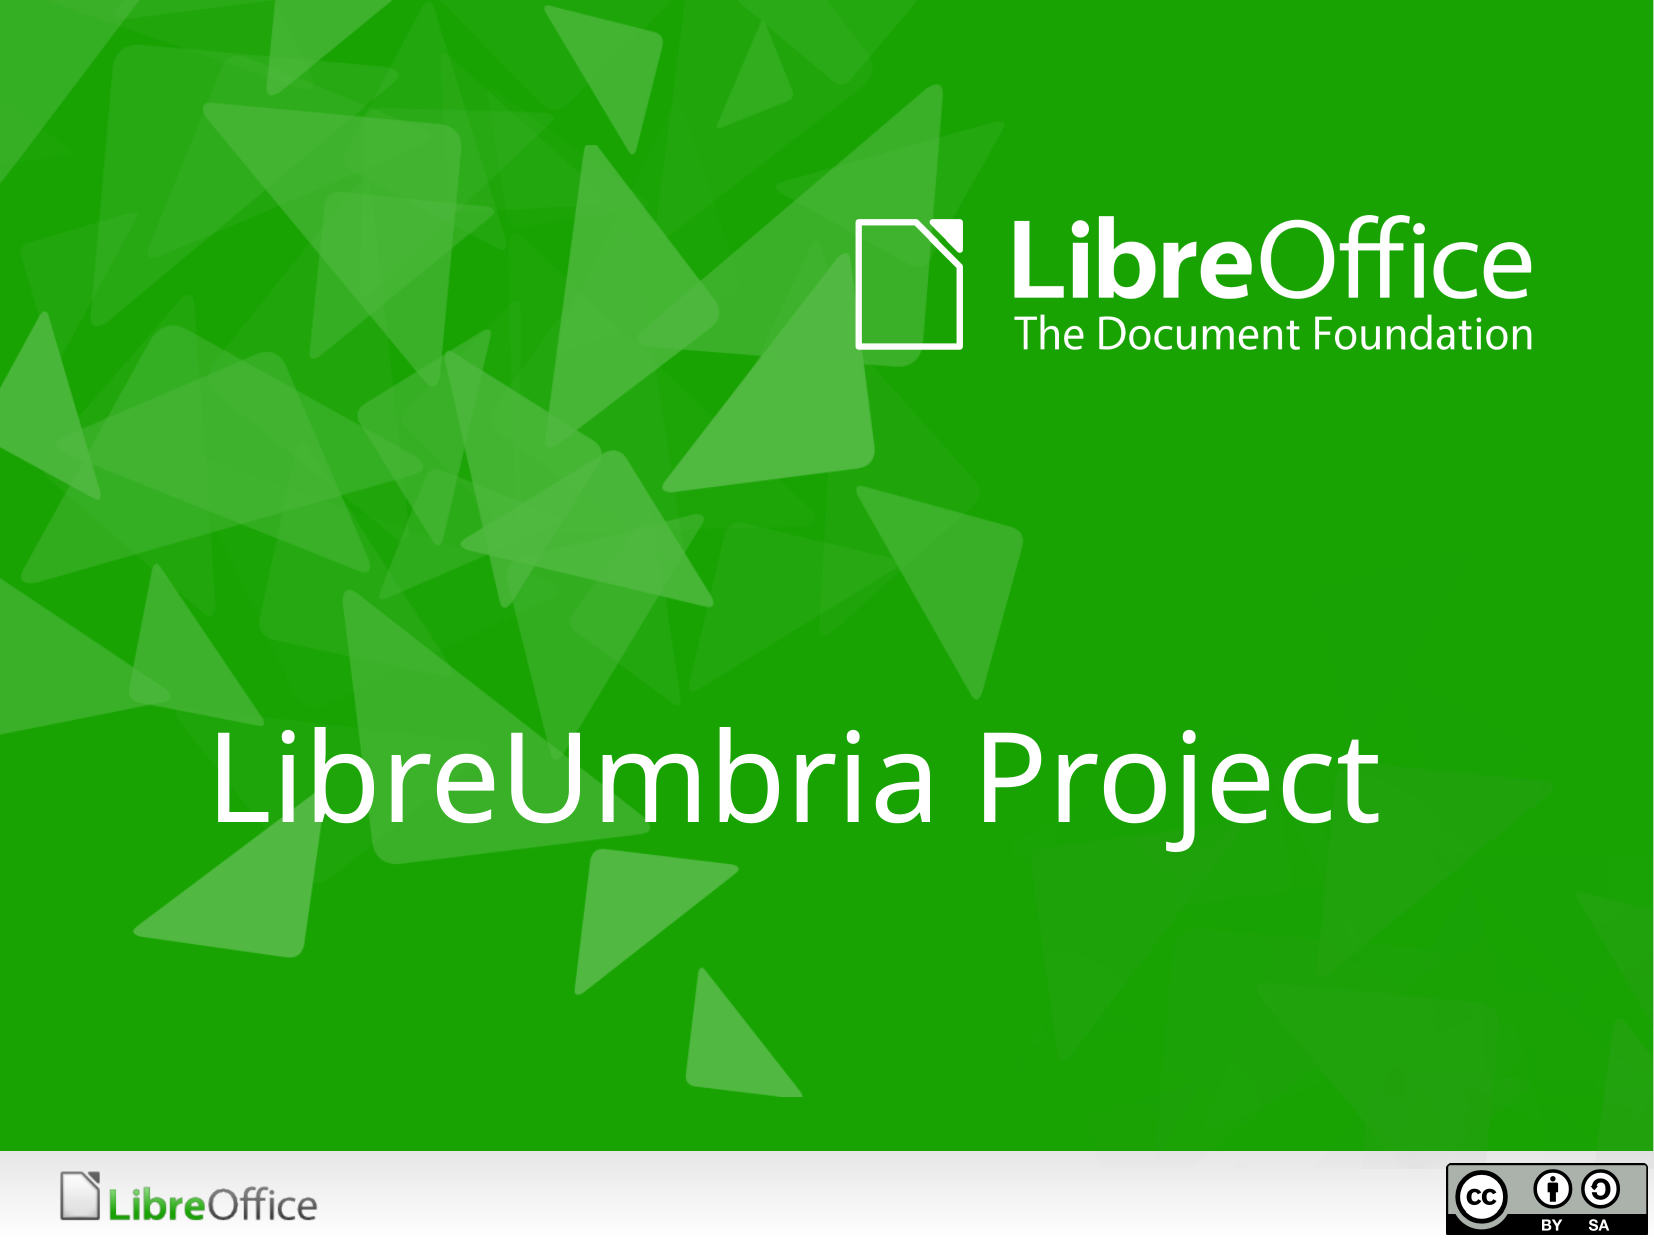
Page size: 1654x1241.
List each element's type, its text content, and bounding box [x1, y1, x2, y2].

picture [0, 0, 1654, 1235]
title LibreUmbria Project [206, 685, 1477, 863]
picture [41, 1152, 337, 1240]
